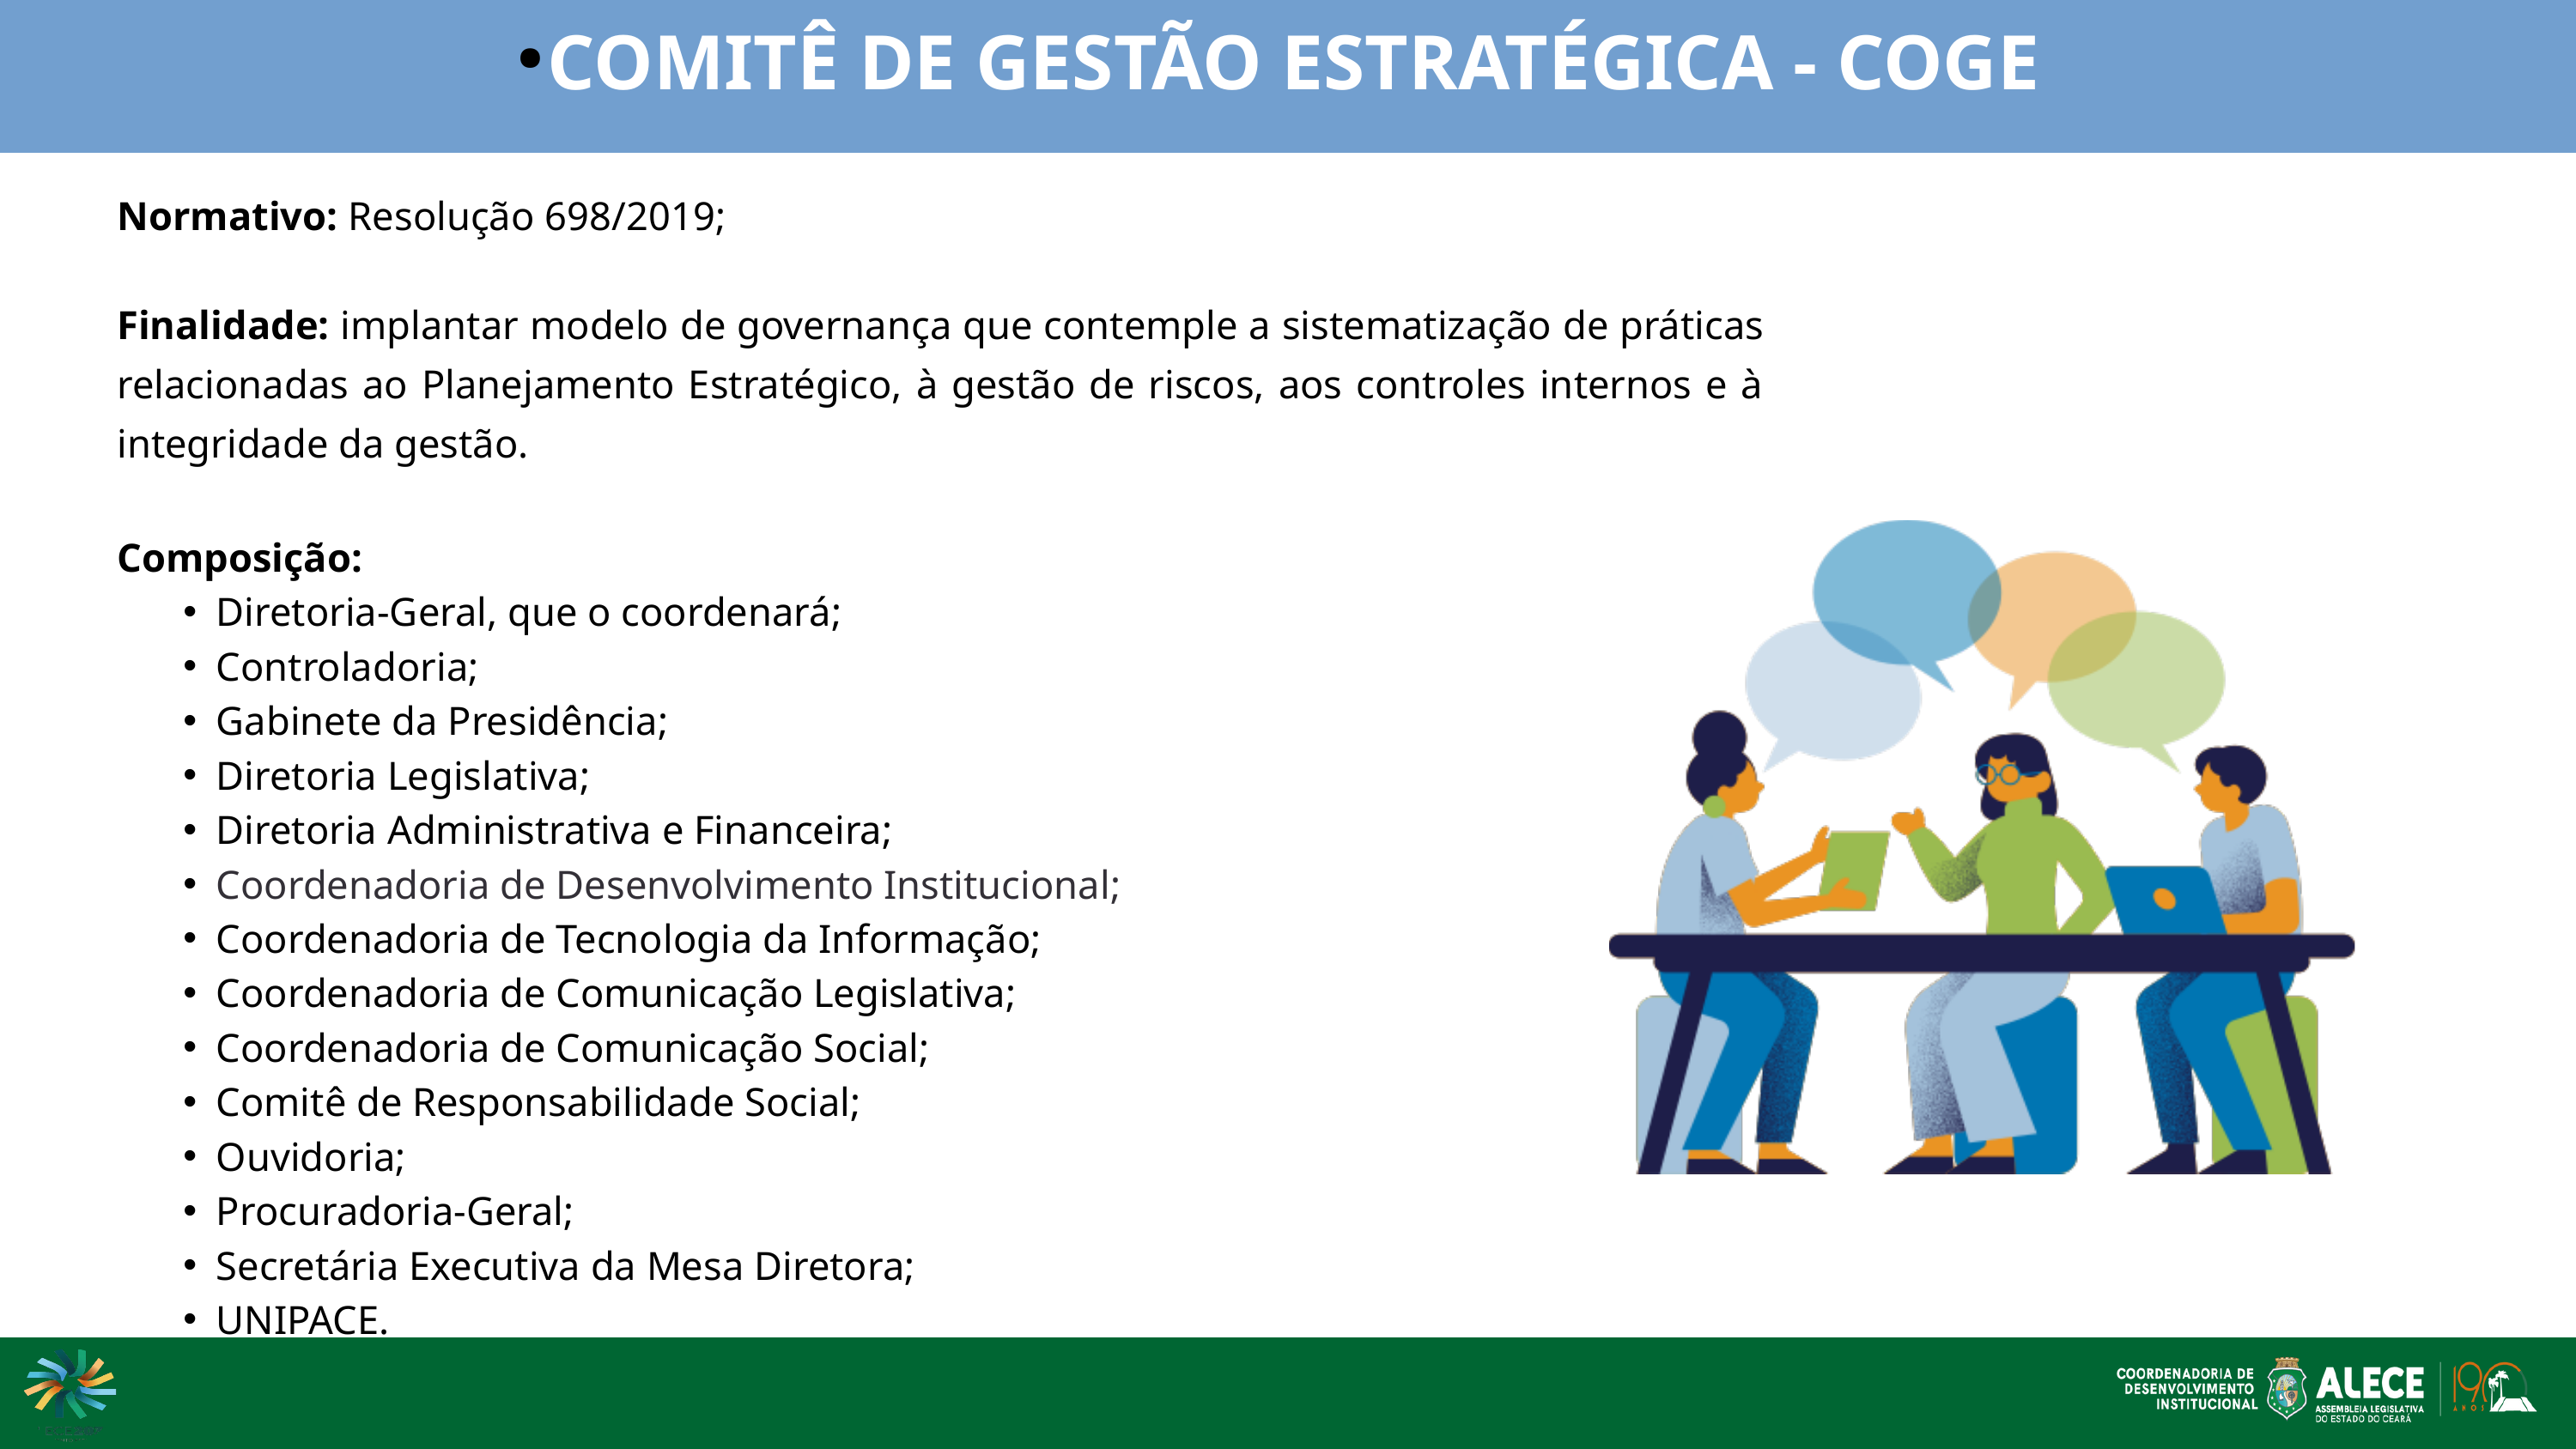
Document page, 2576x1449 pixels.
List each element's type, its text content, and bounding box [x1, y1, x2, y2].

text_box [0, 1335, 2576, 1449]
table_header COMITÊ DE GESTÃO ESTRATÉGICA - COGE [0, 0, 2576, 153]
text_box Normativo: Resolução 698/2019; Finalidade: implantar modelo de governança que contemple a sistematização de práticas relacionadas ao Planejamento Estratégico, à gestão de riscos, aos controles internos e à integridade da gestão. Composição: Diretoria-Geral, que o coordenará; Controladoria; Gabinete da Presidência; Diretoria Legislativa; Diretoria Administrativa e Financeira; Coordenadoria de Desenvolvimento Institucional; Coordenadoria de Tecnologia da Informação; Coordenadoria de Comunicação Legislativa; Coordenadoria de Comunicação Social; Comitê de Responsabilidade Social; Ouvidoria; Procuradoria-Geral; Secretária Executiva da Mesa Diretora; UNIPACE. [117, 189, 1783, 1331]
text_box [1609, 520, 2355, 1174]
